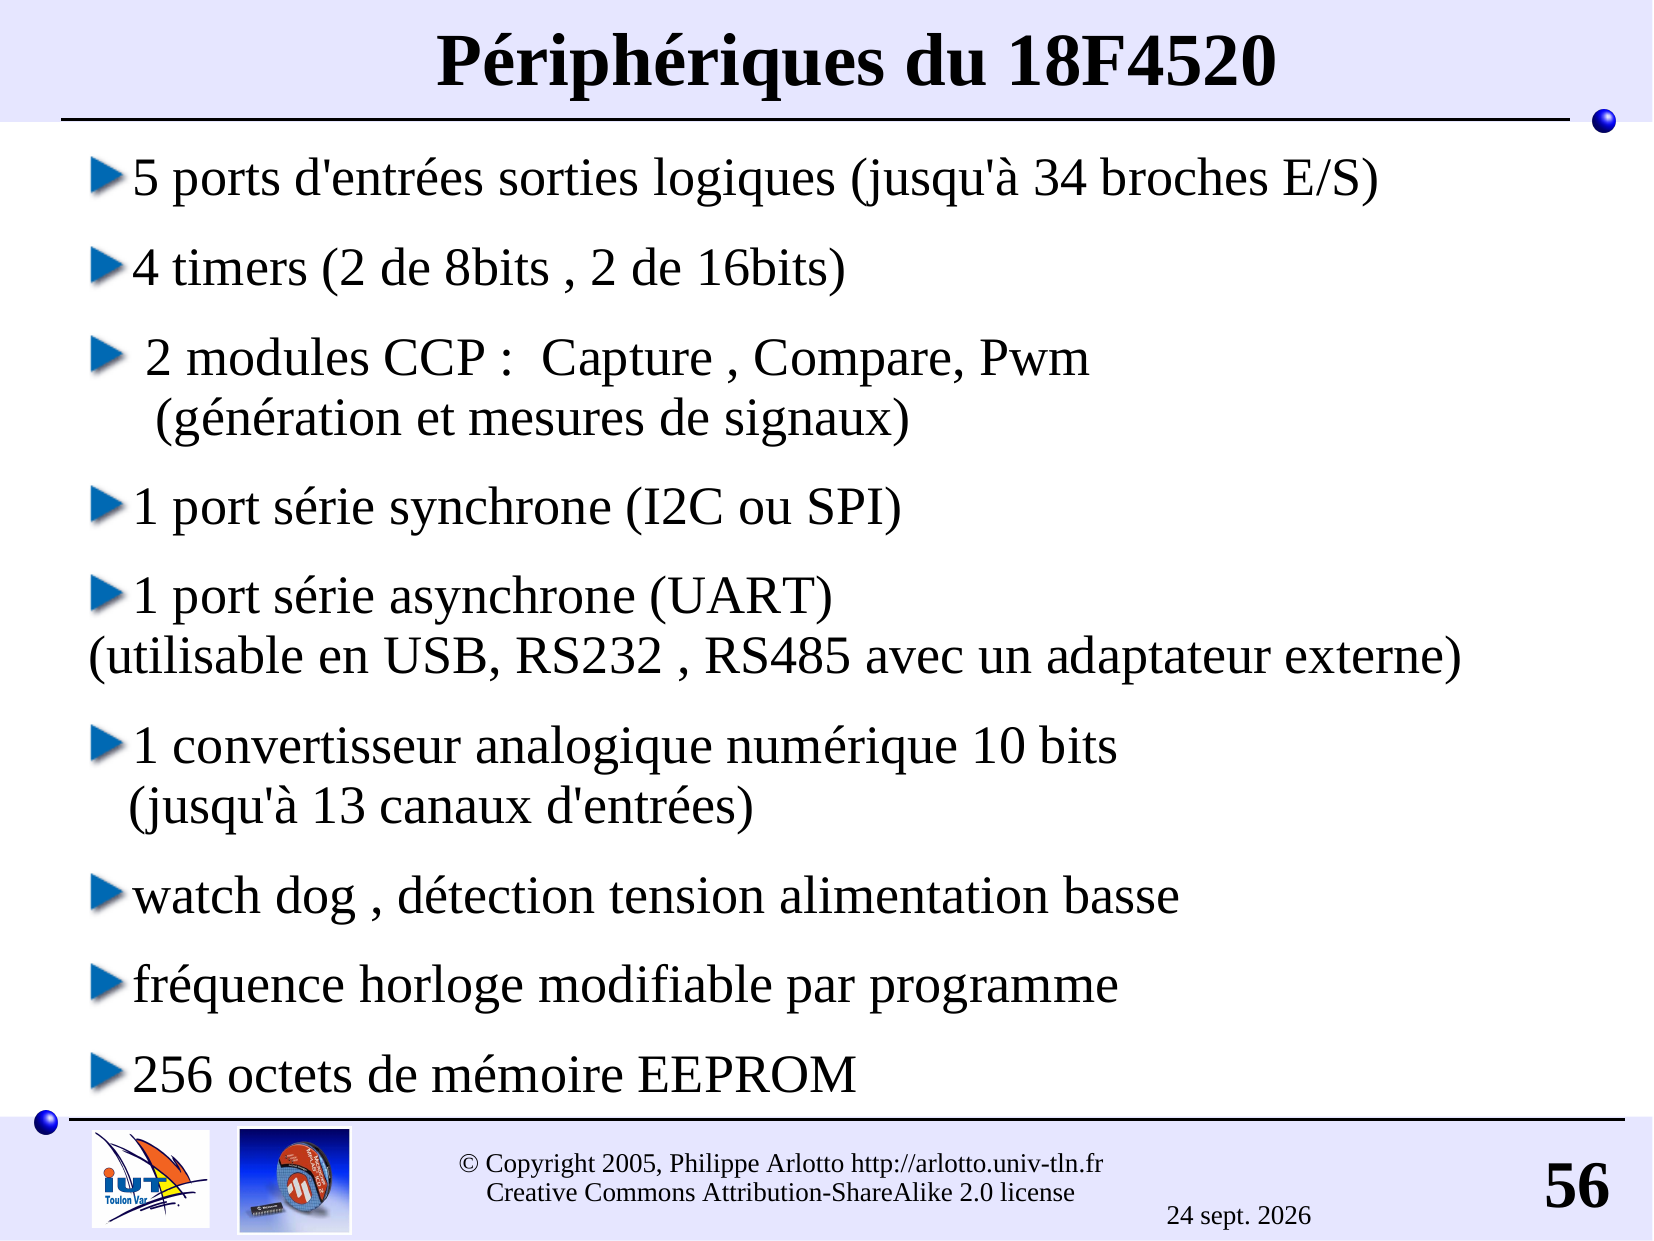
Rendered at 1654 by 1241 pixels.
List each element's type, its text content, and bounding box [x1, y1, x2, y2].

list 5 ports d'entrées sorties logiques (jusqu'à 34 broches E/S) 4 timers (2 de 8bits , 2 de 16bits) 2 modules CCP : Capture , Compare, Pwm (génération et mesures de signaux) 1 port série synchrone (I2C ou SPI) 1 port série asynchrone (UART) (utilisable en USB, RS232 , RS485 avec un adaptateur externe) 1 convertisseur analogique numérique 10 bits (jusqu'à 13 canaux d'entrées) watch dog , détection tension alimentation basse fréquence horloge modifiable par programme 256 octets de mémoire EEPROM [88, 147, 1501, 1170]
picture [237, 1170, 352, 1235]
title Périphériques du 18F4520 [95, 11, 1585, 110]
